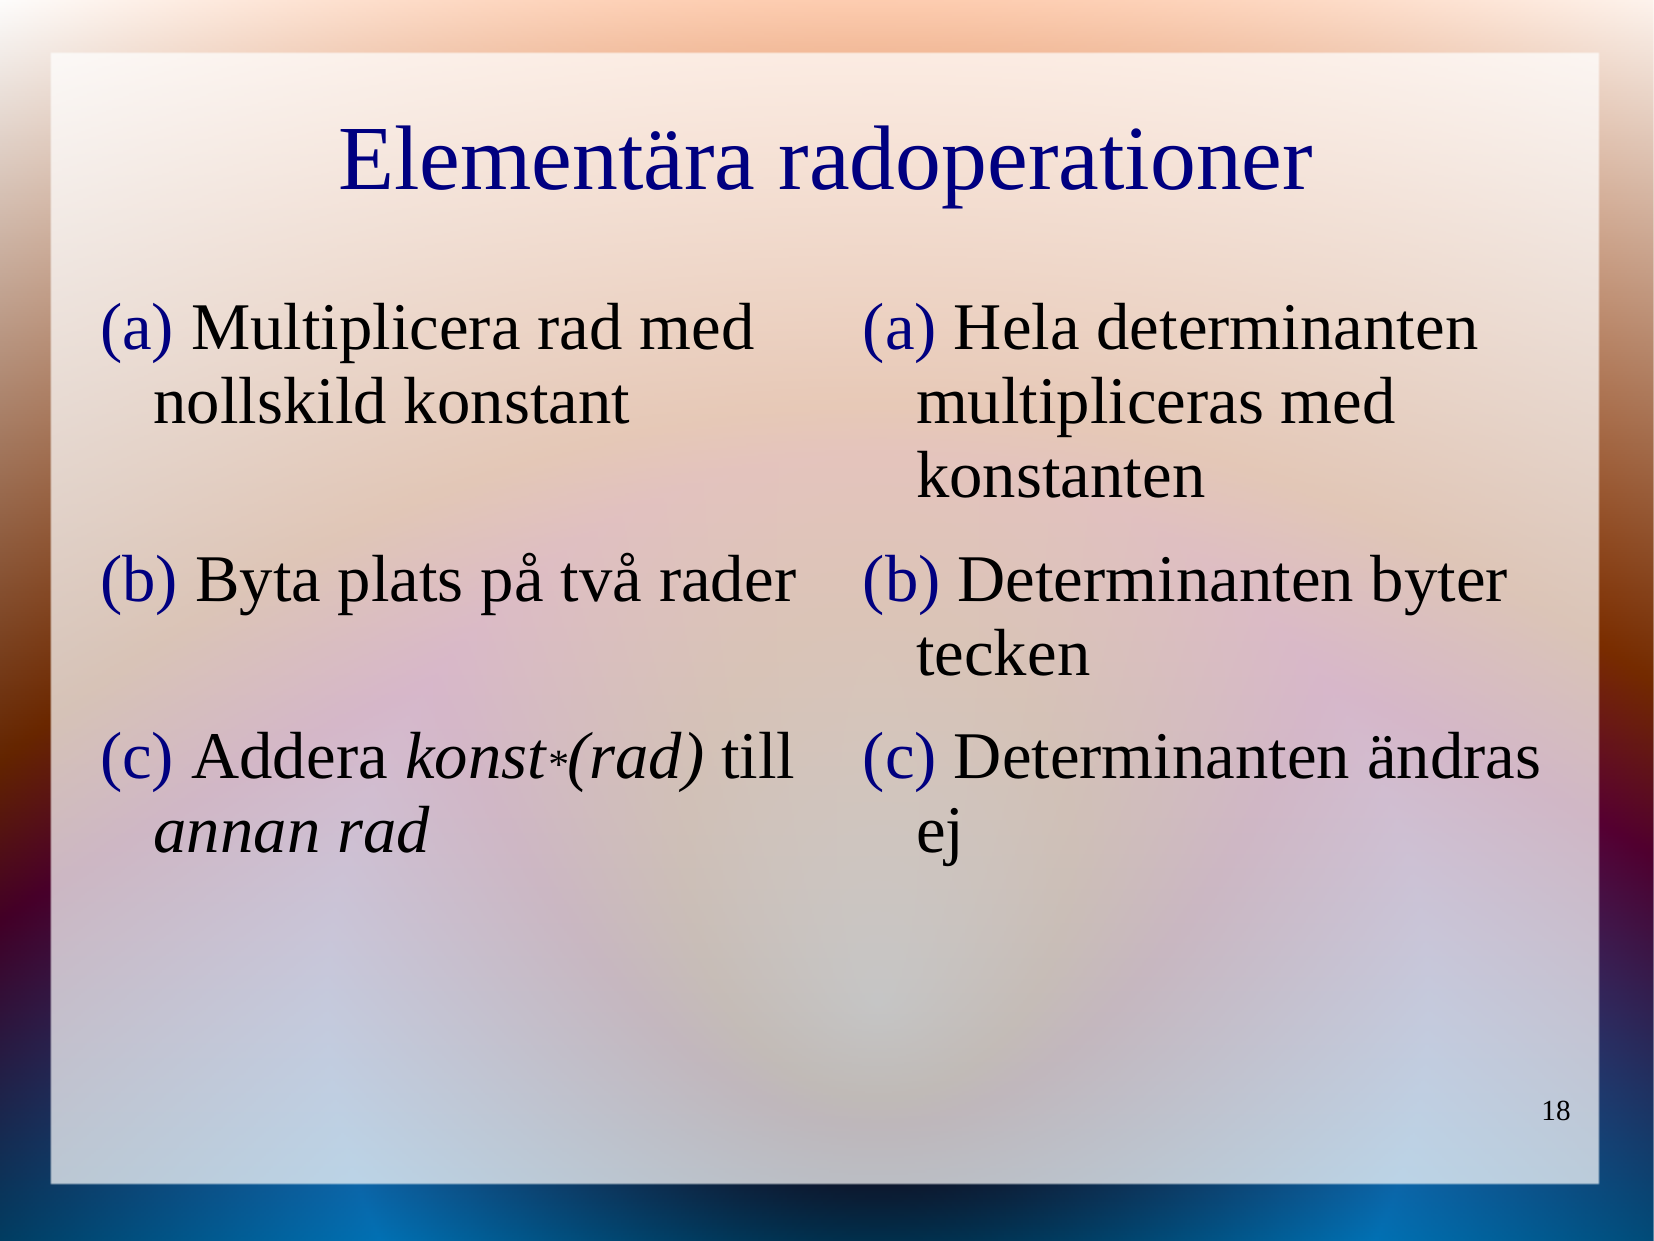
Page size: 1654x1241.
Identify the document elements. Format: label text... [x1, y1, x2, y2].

title Elementära radoperationer [82, 55, 1571, 263]
picture [0, 0, 1654, 1241]
list Hela determinanten multipliceras med konstanten Determinanten byter tecken Determinanten ändras ej [845, 290, 1572, 1034]
list Multiplicera rad med nollskild konstant Byta plats på två rader Addera konst*(rad) till annan rad [82, 290, 809, 1034]
